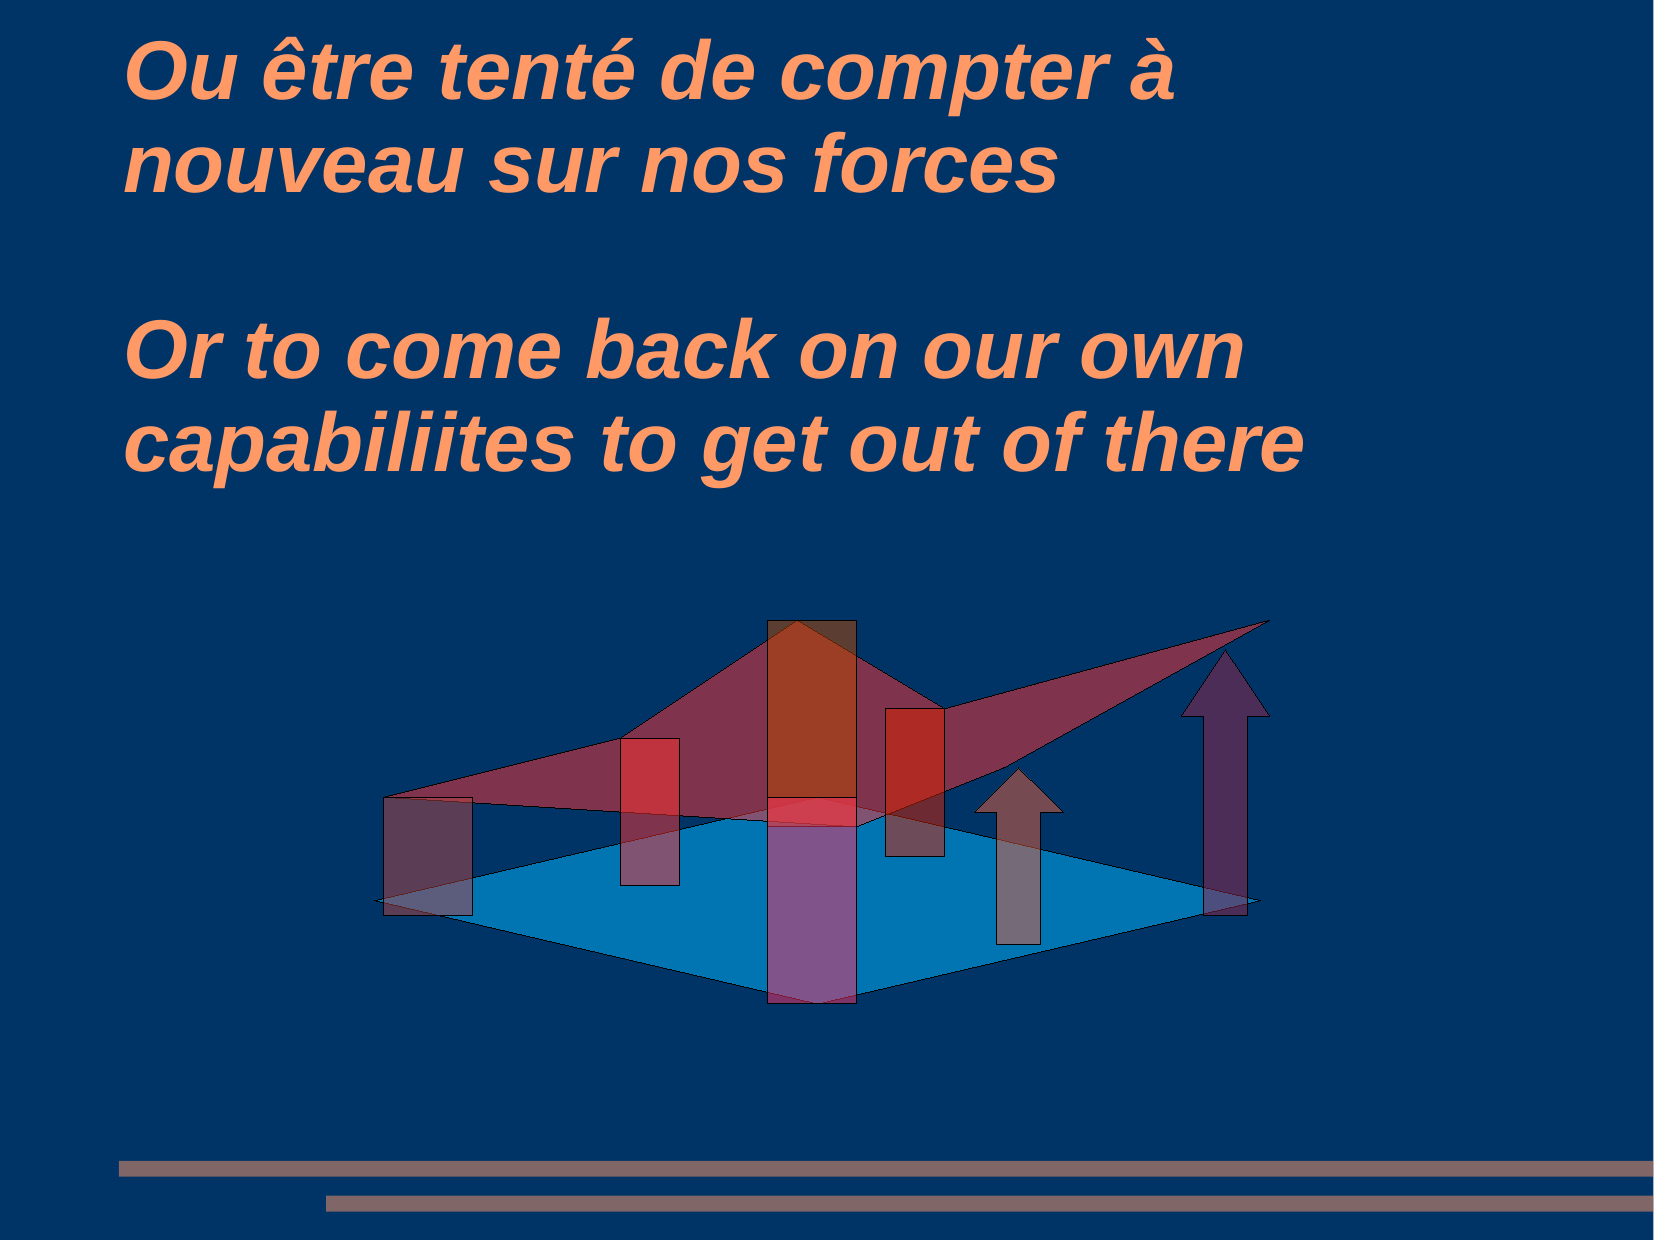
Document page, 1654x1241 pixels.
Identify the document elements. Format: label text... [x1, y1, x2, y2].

title Ou être tenté de compter à nouveau sur nos forces Or to come back on our own capabiliites to get out of there [123, 24, 1536, 490]
text_box [374, 620, 1270, 1004]
